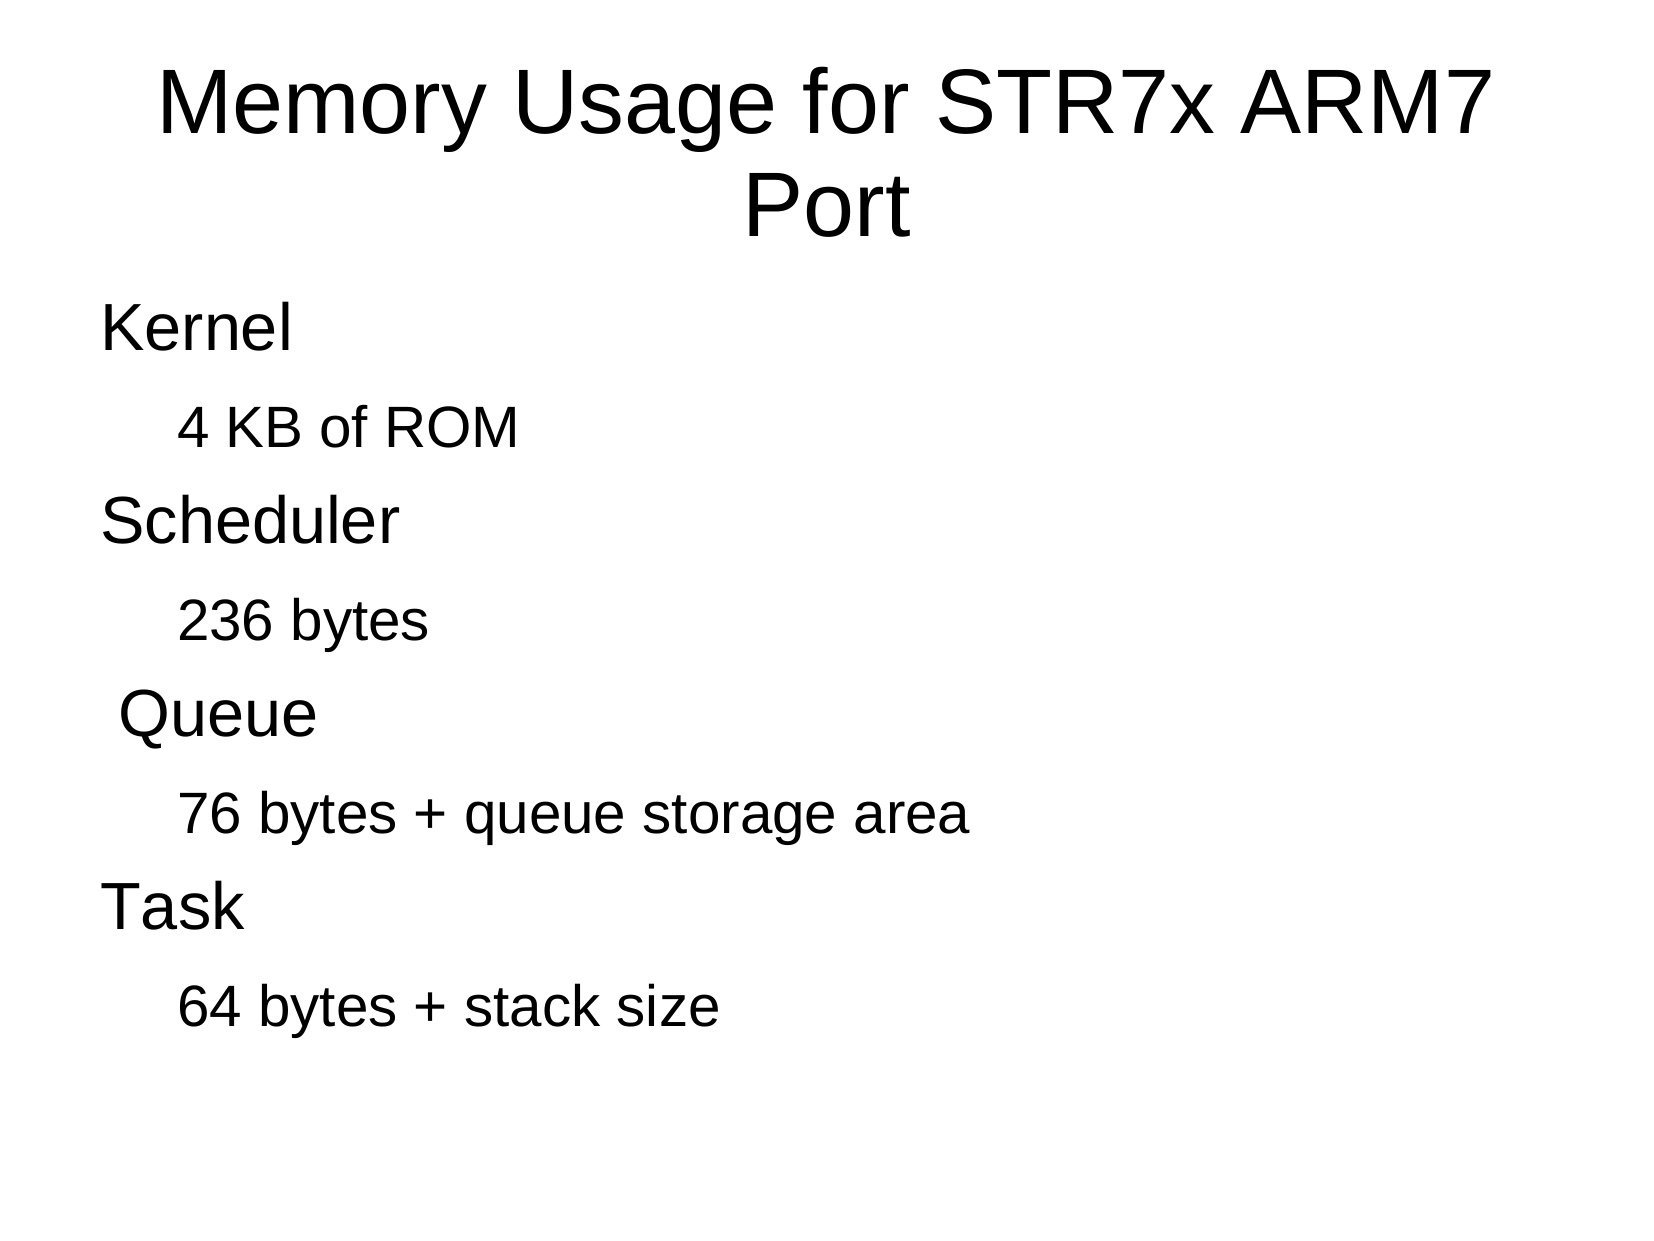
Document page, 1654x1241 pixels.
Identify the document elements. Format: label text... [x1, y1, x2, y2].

title Memory Usage for STR7x ARM7 Port [82, 49, 1571, 257]
list Kernel 4 KB of ROM Scheduler 236 bytes Queue 76 bytes + queue storage area Task 64 bytes + stack size [82, 290, 1571, 1109]
